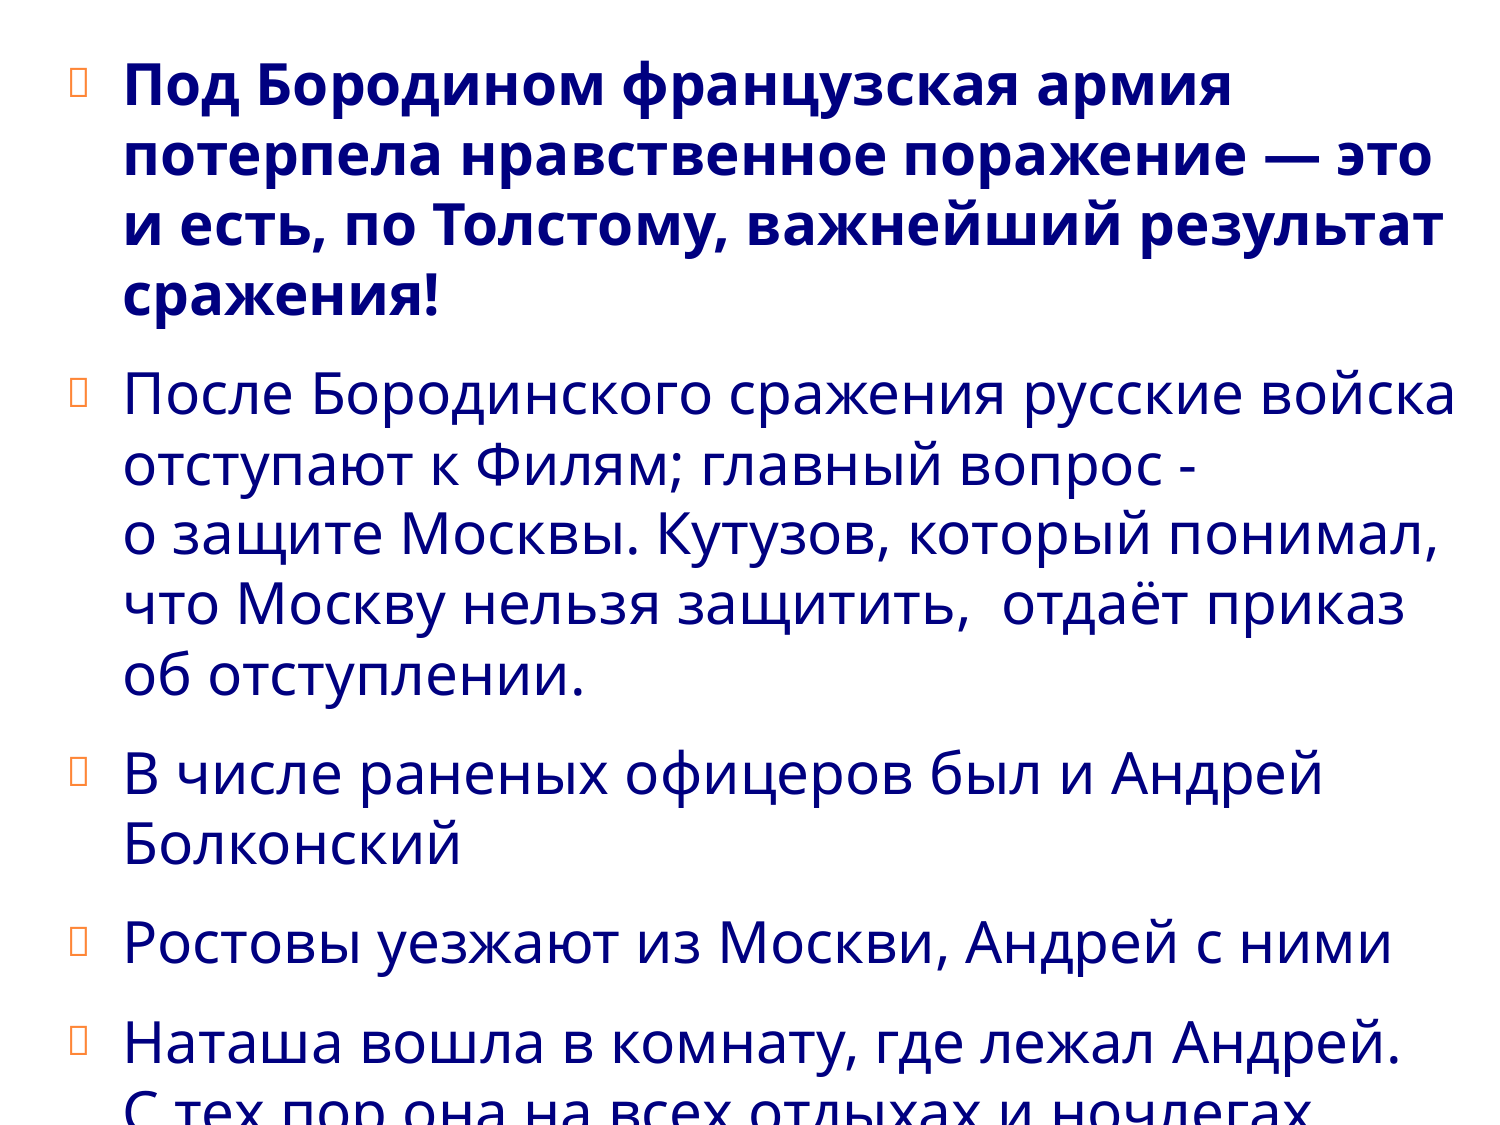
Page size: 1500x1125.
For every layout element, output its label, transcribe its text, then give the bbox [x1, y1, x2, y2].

list Под Бородином французская армия потерпела нравственное поражение — это и есть, по Толстому, важнейший результат сражения! После Бородинского сражения русские войска отступают к Филям; главный вопрос - о защите Москвы. Кутузов, который понимал, что Москву нельзя защитить, отдаёт приказ об отступлении. В числе раненых офицеров был и Андрей Болконский Ростовы уезжают из Москви, Андрей с ними Наташа вошла в комнату, где лежал Андрей. С тех пор она на всех отдыхах и ночлегах ухаживала за ним. [51, 39, 1477, 1125]
